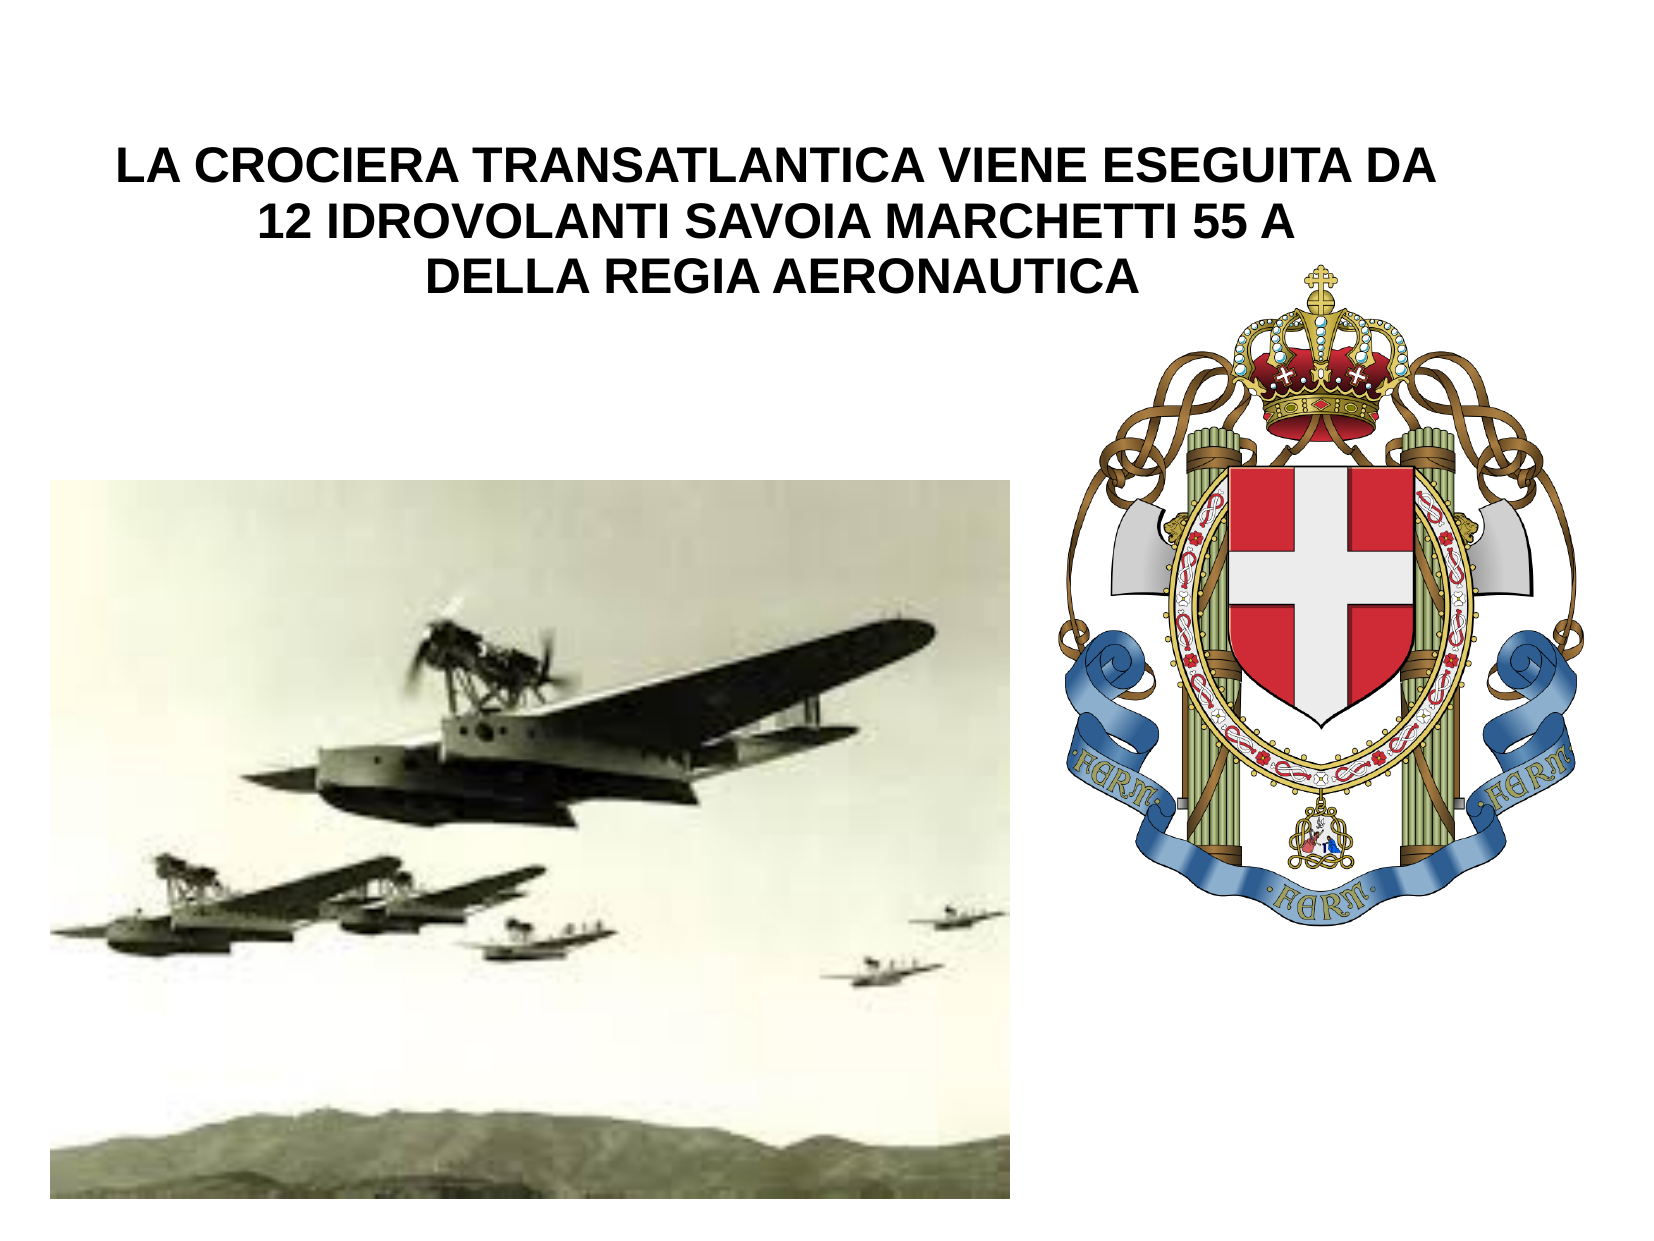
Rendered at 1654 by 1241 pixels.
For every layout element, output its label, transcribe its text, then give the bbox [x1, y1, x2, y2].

text_box LA CROCIERA TRANSATLANTICA VIENE ESEGUITA DA 12 IDROVOLANTI SAVOIA MARCHETTI 55 A DELLA REGIA AERONAUTICA [100, 129, 1466, 312]
picture [1039, 257, 1603, 934]
picture [50, 480, 1010, 1199]
